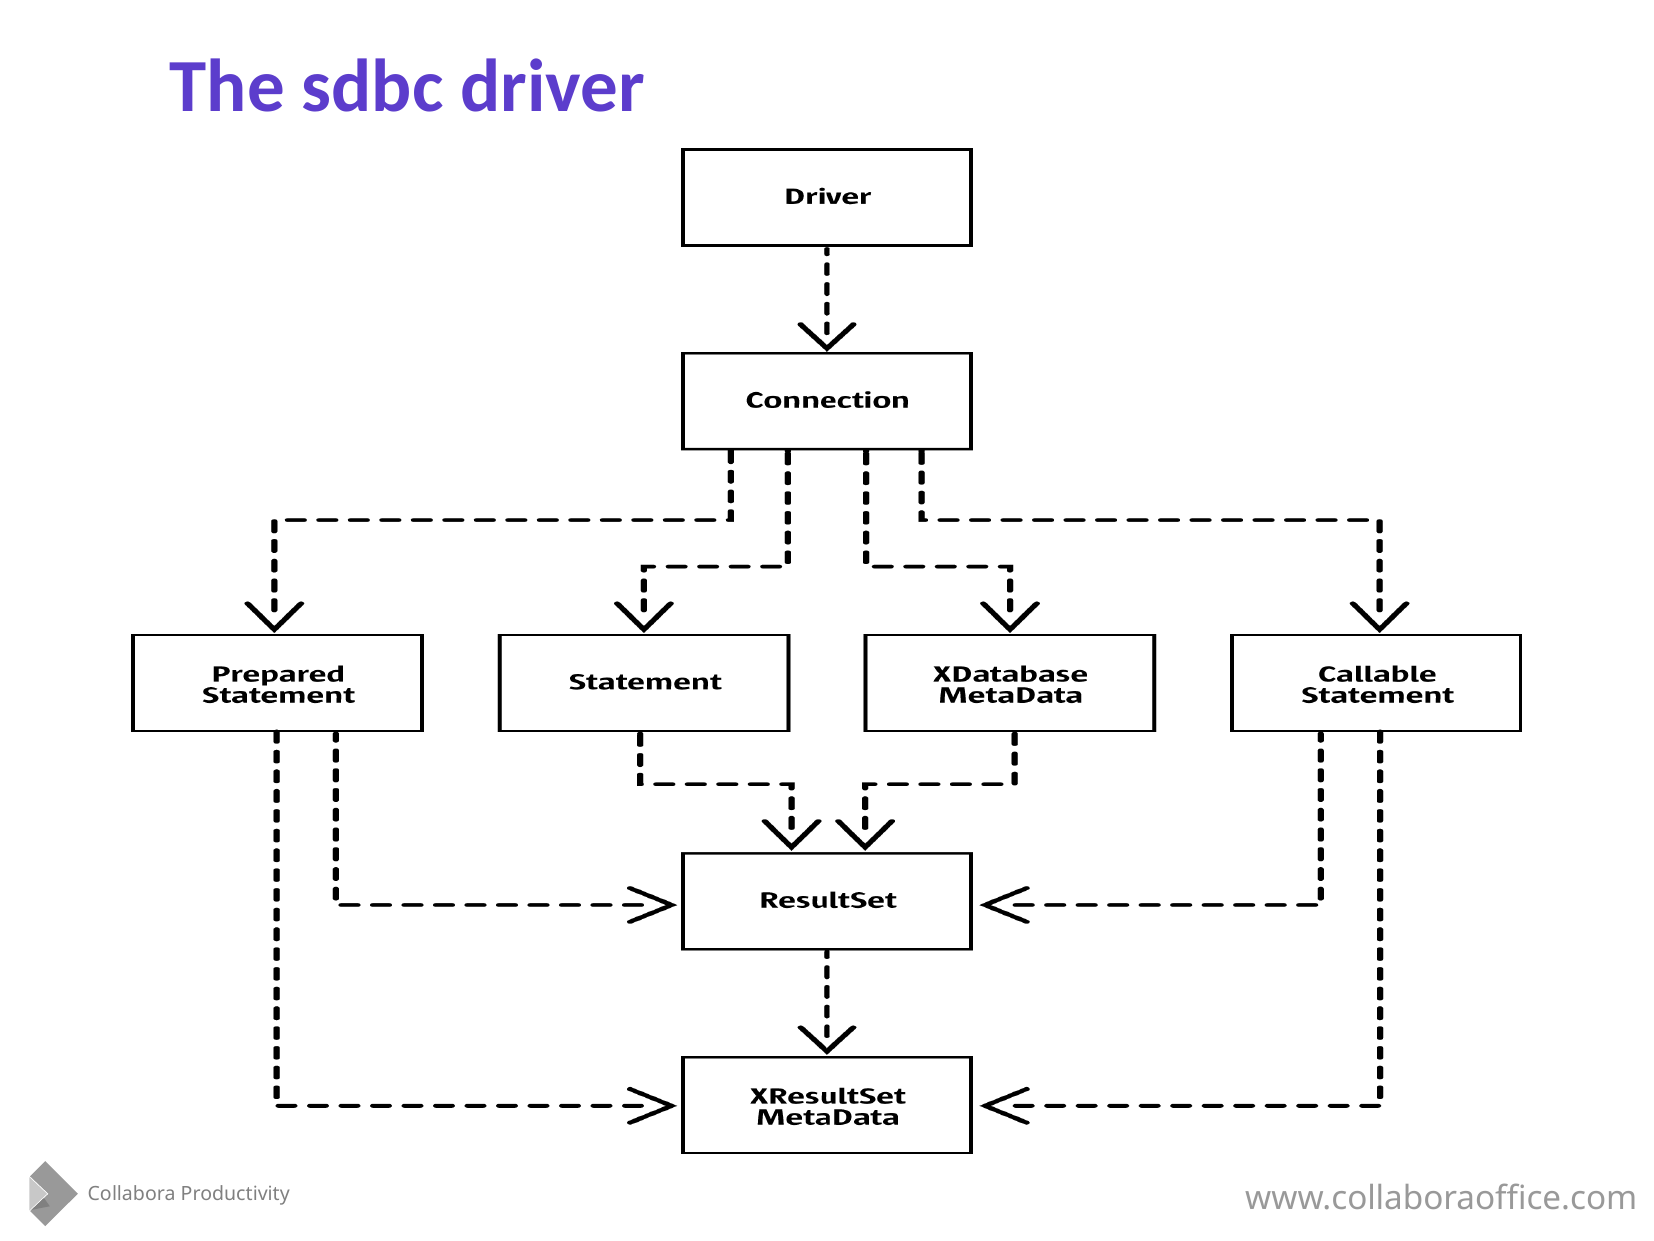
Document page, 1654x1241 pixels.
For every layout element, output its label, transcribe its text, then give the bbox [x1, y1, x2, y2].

picture [131, 148, 1522, 1154]
title The sdbc driver [0, 0, 1122, 130]
